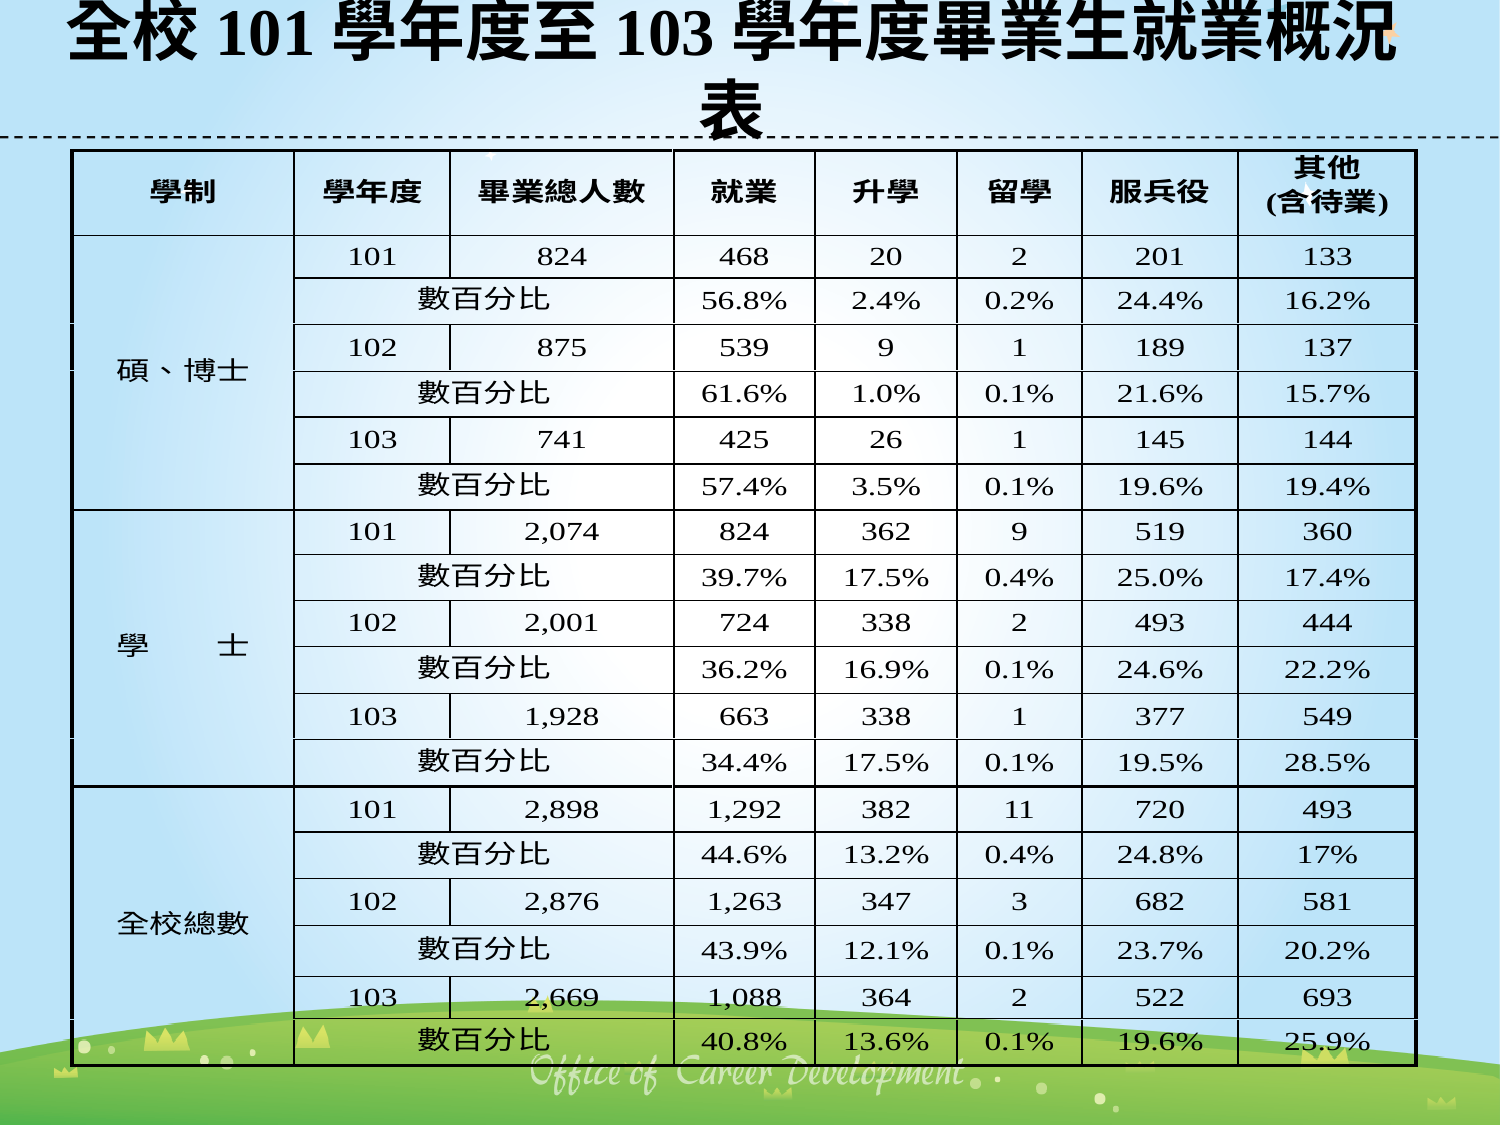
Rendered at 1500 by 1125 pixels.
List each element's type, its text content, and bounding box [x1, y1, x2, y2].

title 全校101學年度至103學年度畢業生就業概況表 [41, 0, 1424, 138]
picture [0, 0, 1500, 1125]
